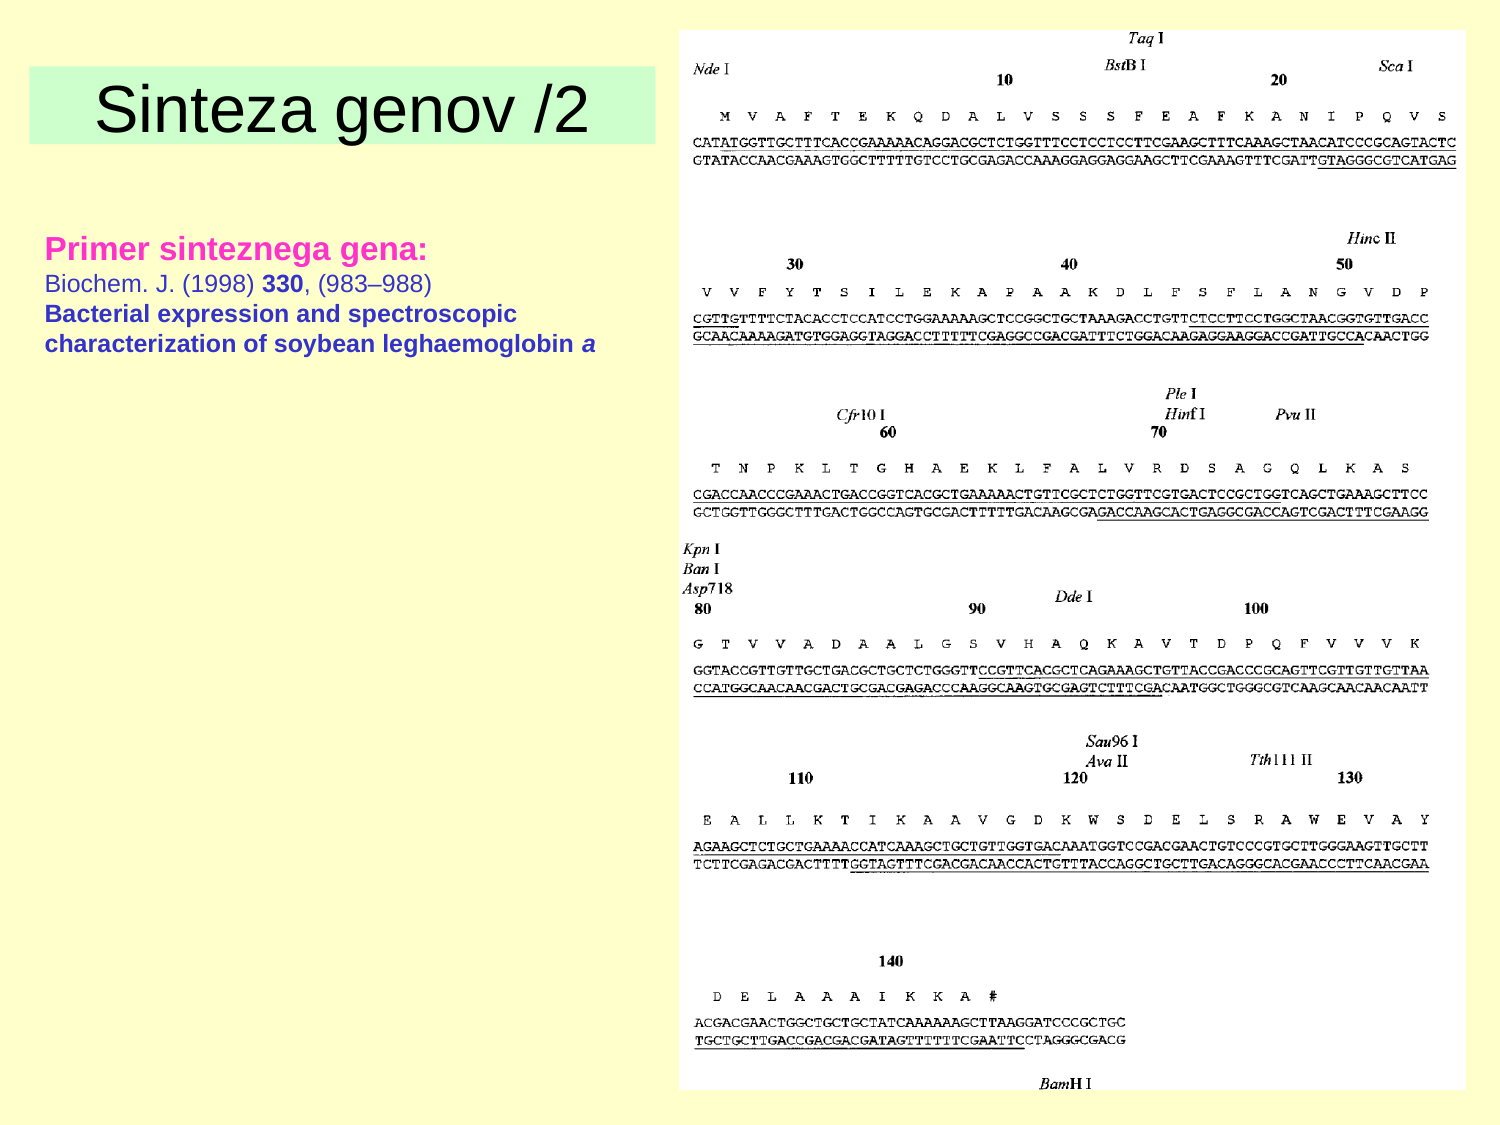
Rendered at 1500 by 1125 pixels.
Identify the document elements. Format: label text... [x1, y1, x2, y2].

list Primer sinteznega gena: Biochem. J. (1998) 330, (983–988) Bacterial expression and spectroscopic characterization of soybean leghaemoglobin a [29, 220, 656, 468]
picture [679, 30, 1466, 1090]
title Sinteza genov /2 [29, 66, 656, 145]
